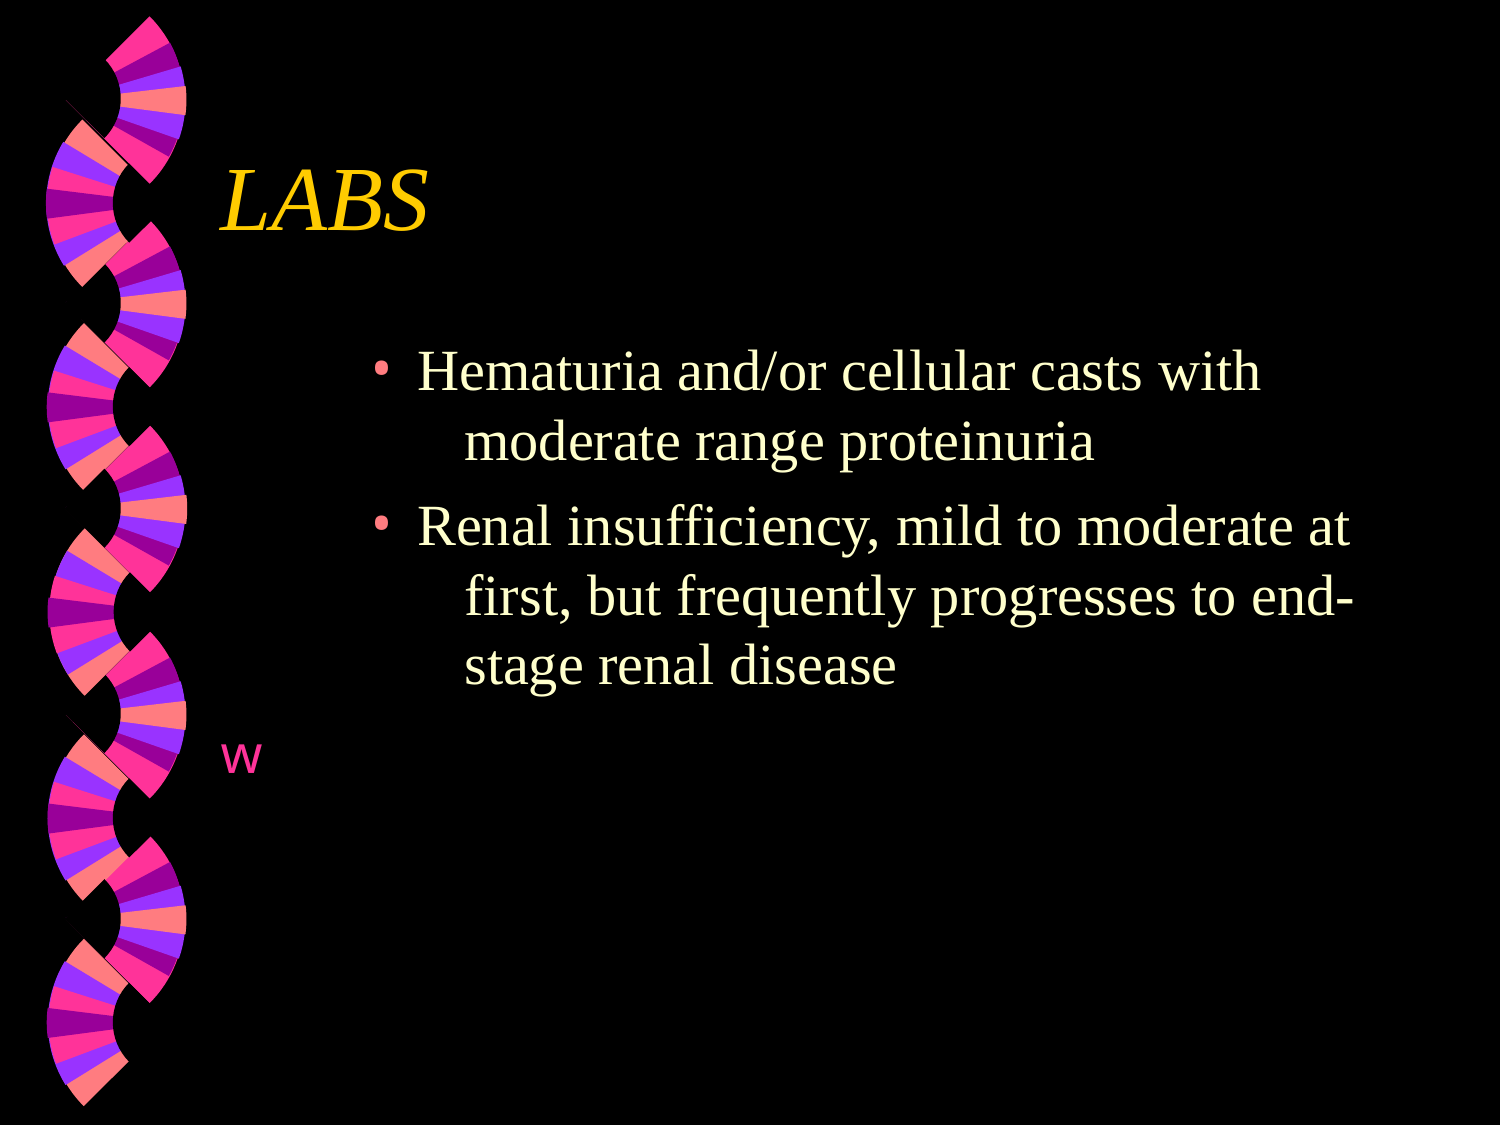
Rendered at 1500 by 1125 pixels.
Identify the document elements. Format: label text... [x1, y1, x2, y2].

list Hematuria and/or cellular casts with moderate range proteinuria Renal insufficiency, mild to moderate at first, but frequently progresses to end-stage renal disease [205, 324, 1481, 1000]
title LABS [205, 99, 1481, 288]
